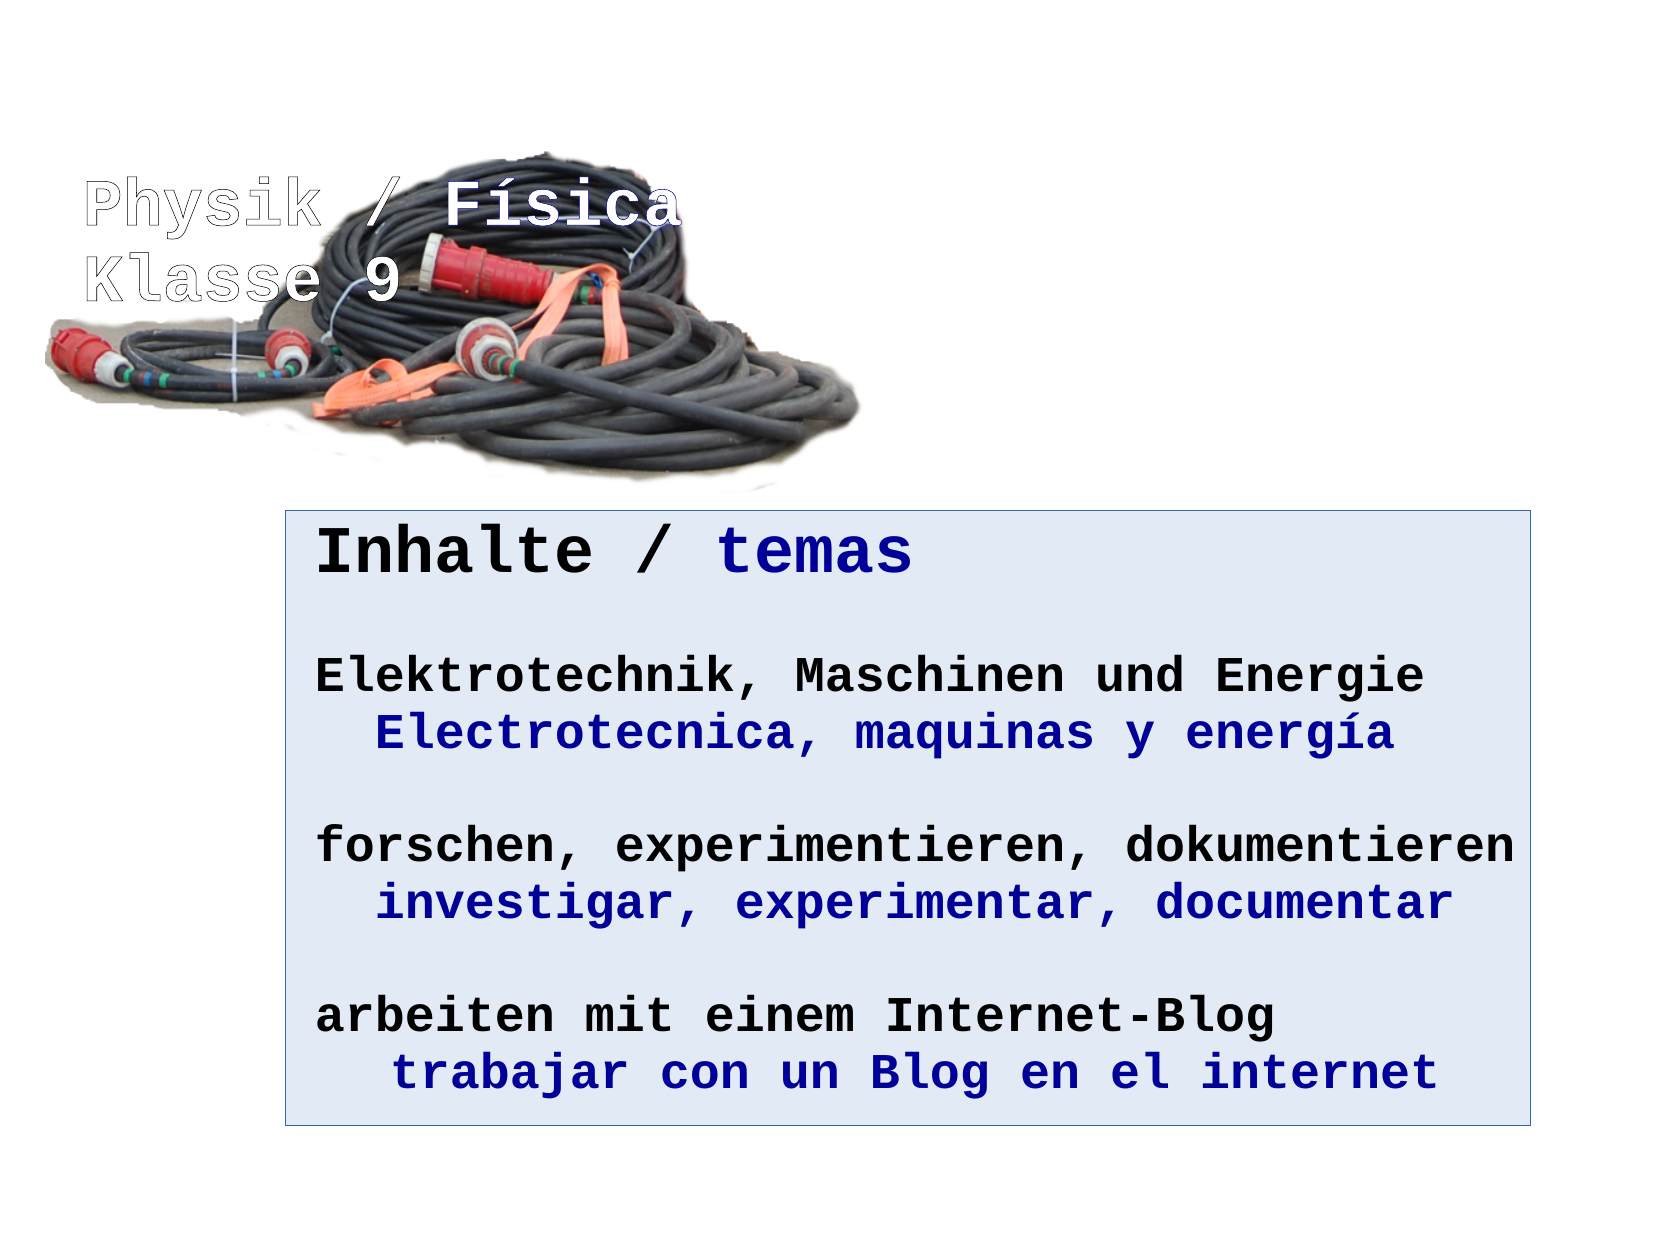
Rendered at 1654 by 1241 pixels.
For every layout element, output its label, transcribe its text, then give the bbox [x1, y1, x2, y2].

text_box [285, 510, 300, 1126]
picture [45, 149, 871, 496]
subtitle Physik / Física Klasse 9 [82, 115, 736, 376]
text_box Inhalte / temas Elektrotechnik, Maschinen und Energie Electrotecnica, maquinas y energía forschen, experimentieren, dokumentieren investigar, experimentar, documentar arbeiten mit einem Internet-Blog trabajar con un Blog en el internet [300, 510, 1531, 1126]
